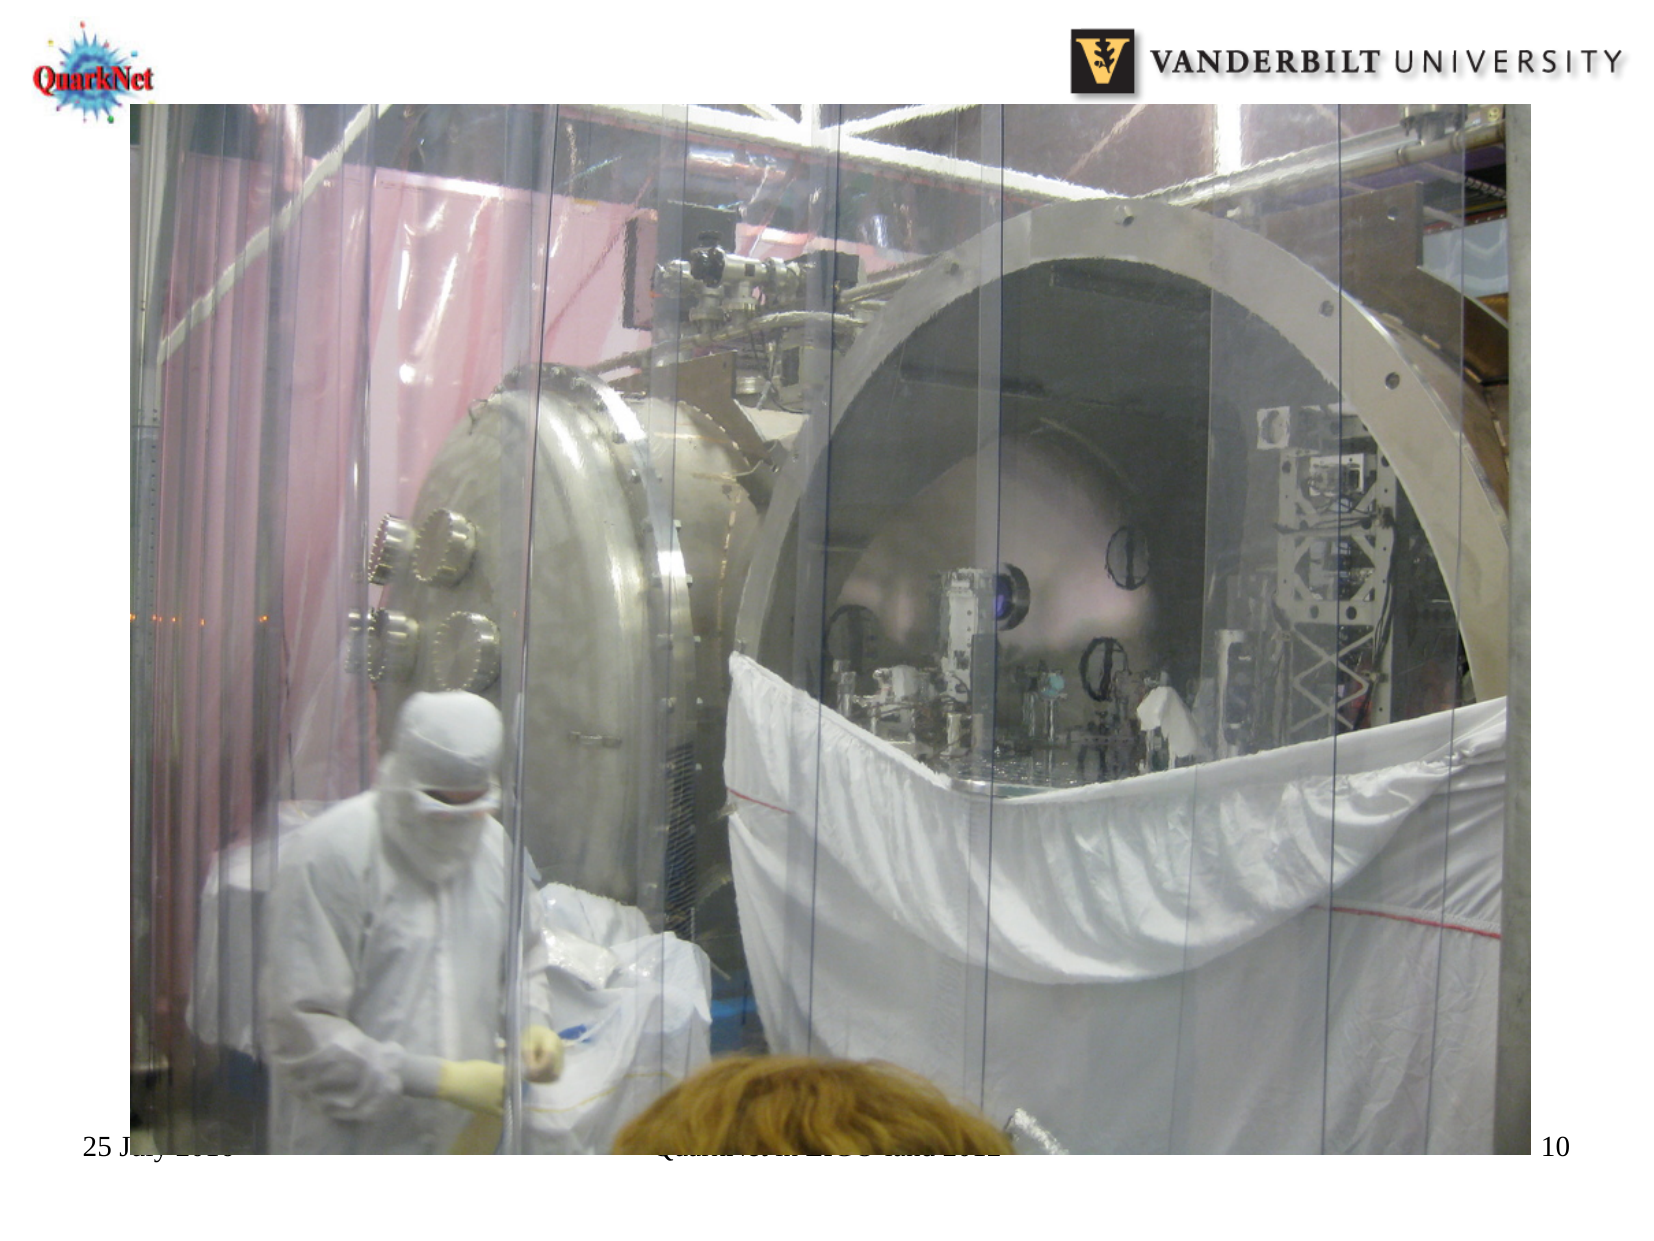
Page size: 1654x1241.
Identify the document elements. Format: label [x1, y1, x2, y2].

picture [19, 16, 1637, 1156]
